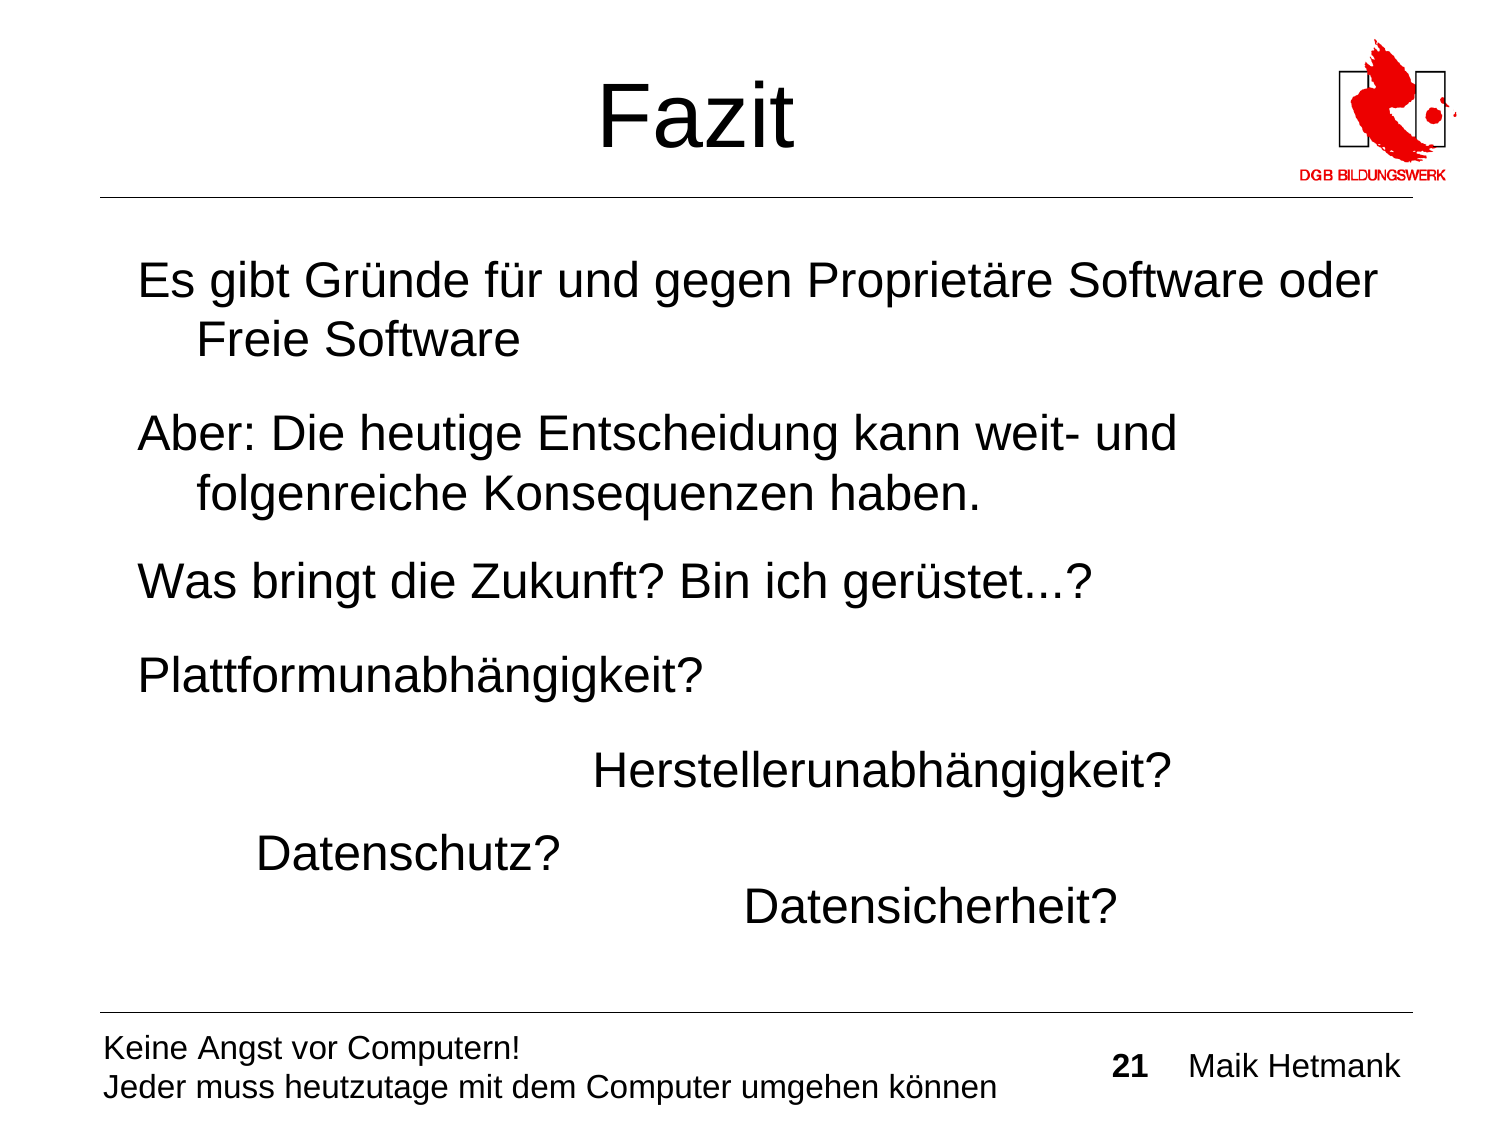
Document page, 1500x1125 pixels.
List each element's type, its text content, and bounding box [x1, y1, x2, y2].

picture [1299, 37, 1457, 181]
text_box Was bringt die Zukunft? Bin ich gerüstet...? [137, 549, 1407, 610]
text_box Aber: Die heutige Entscheidung kann weit- und folgenreiche Konsequenzen haben. [137, 401, 1407, 518]
text_box Es gibt Gründe für und gegen Proprietäre Software oder Freie Software [137, 248, 1407, 364]
text_box Plattformunabhängigkeit? [137, 643, 762, 704]
text_box Herstellerunabhängigkeit? [592, 738, 1217, 799]
text_box Datenschutz? [255, 820, 880, 881]
title Fazit [87, 49, 1305, 175]
text_box Datensicherheit? [743, 874, 1200, 935]
